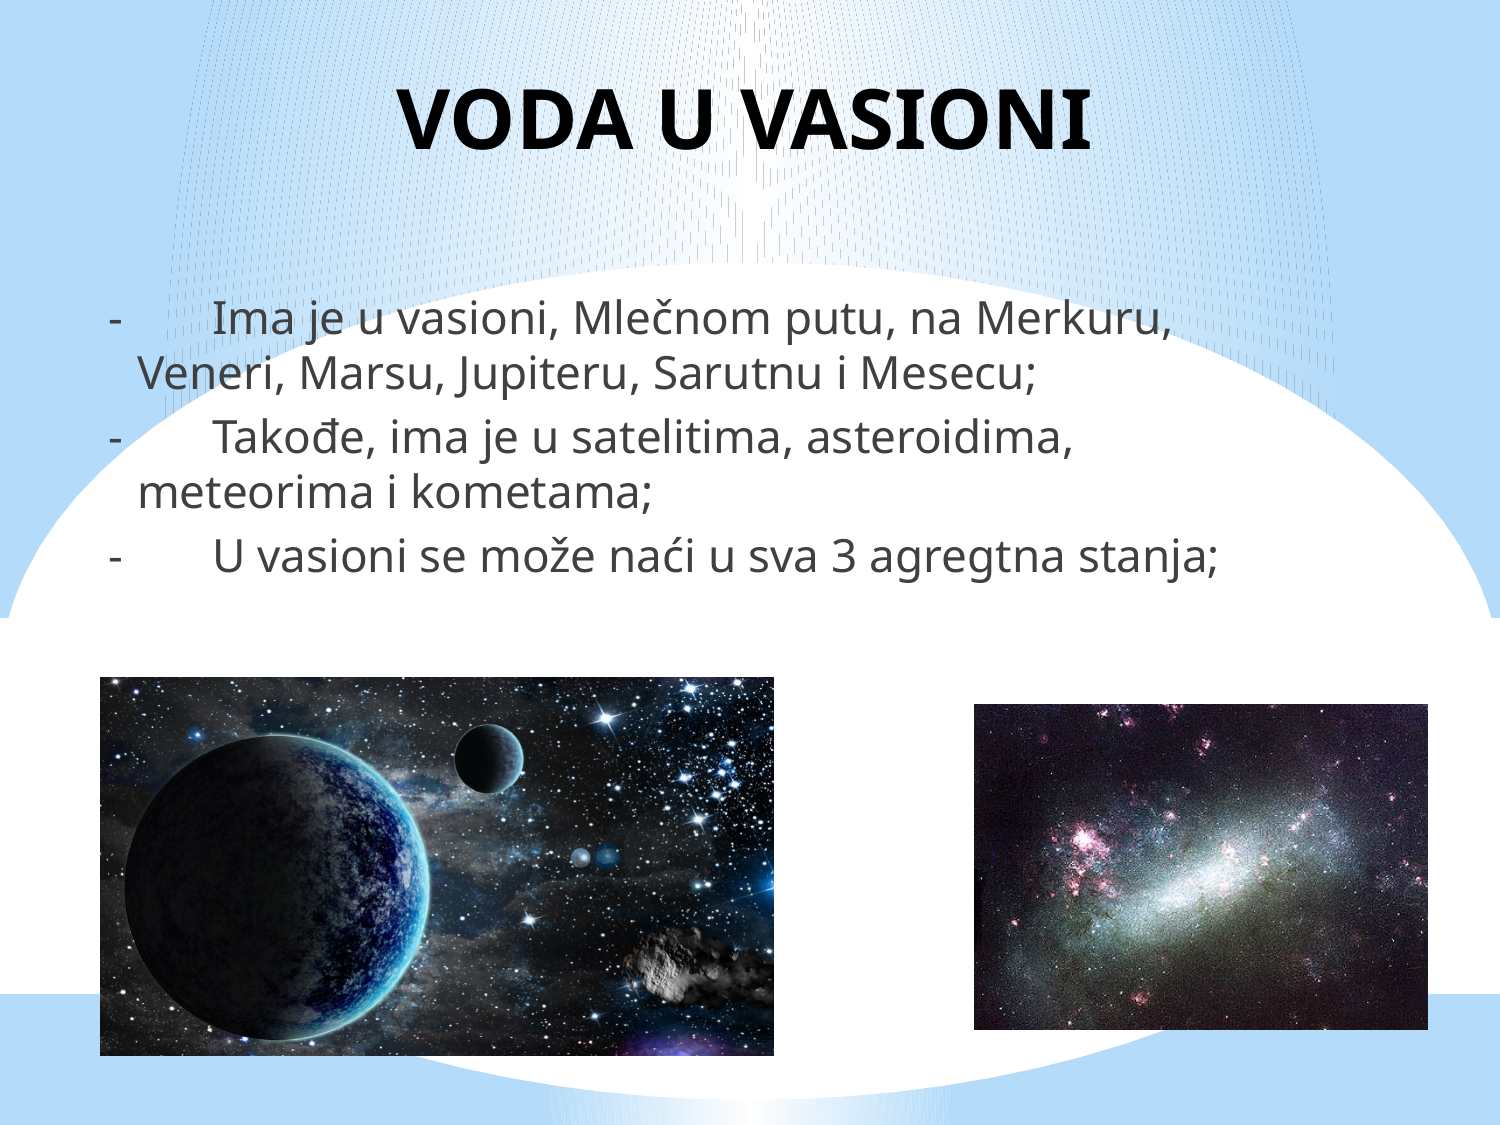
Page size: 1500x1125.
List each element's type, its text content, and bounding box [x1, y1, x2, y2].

picture [100, 677, 774, 1056]
picture [974, 704, 1428, 1030]
title VODA U VASIONI [210, 58, 1280, 247]
list - Ima je u vasioni, Mlečnom putu, na Merkuru, Veneri, Marsu, Jupiteru, Sarutnu i Mesecu; - Takođe, ima je u satelitima, asteroidima, meteorima i kometama; - U vasioni se može naći u sva 3 agregtna stanja; [93, 281, 1278, 635]
